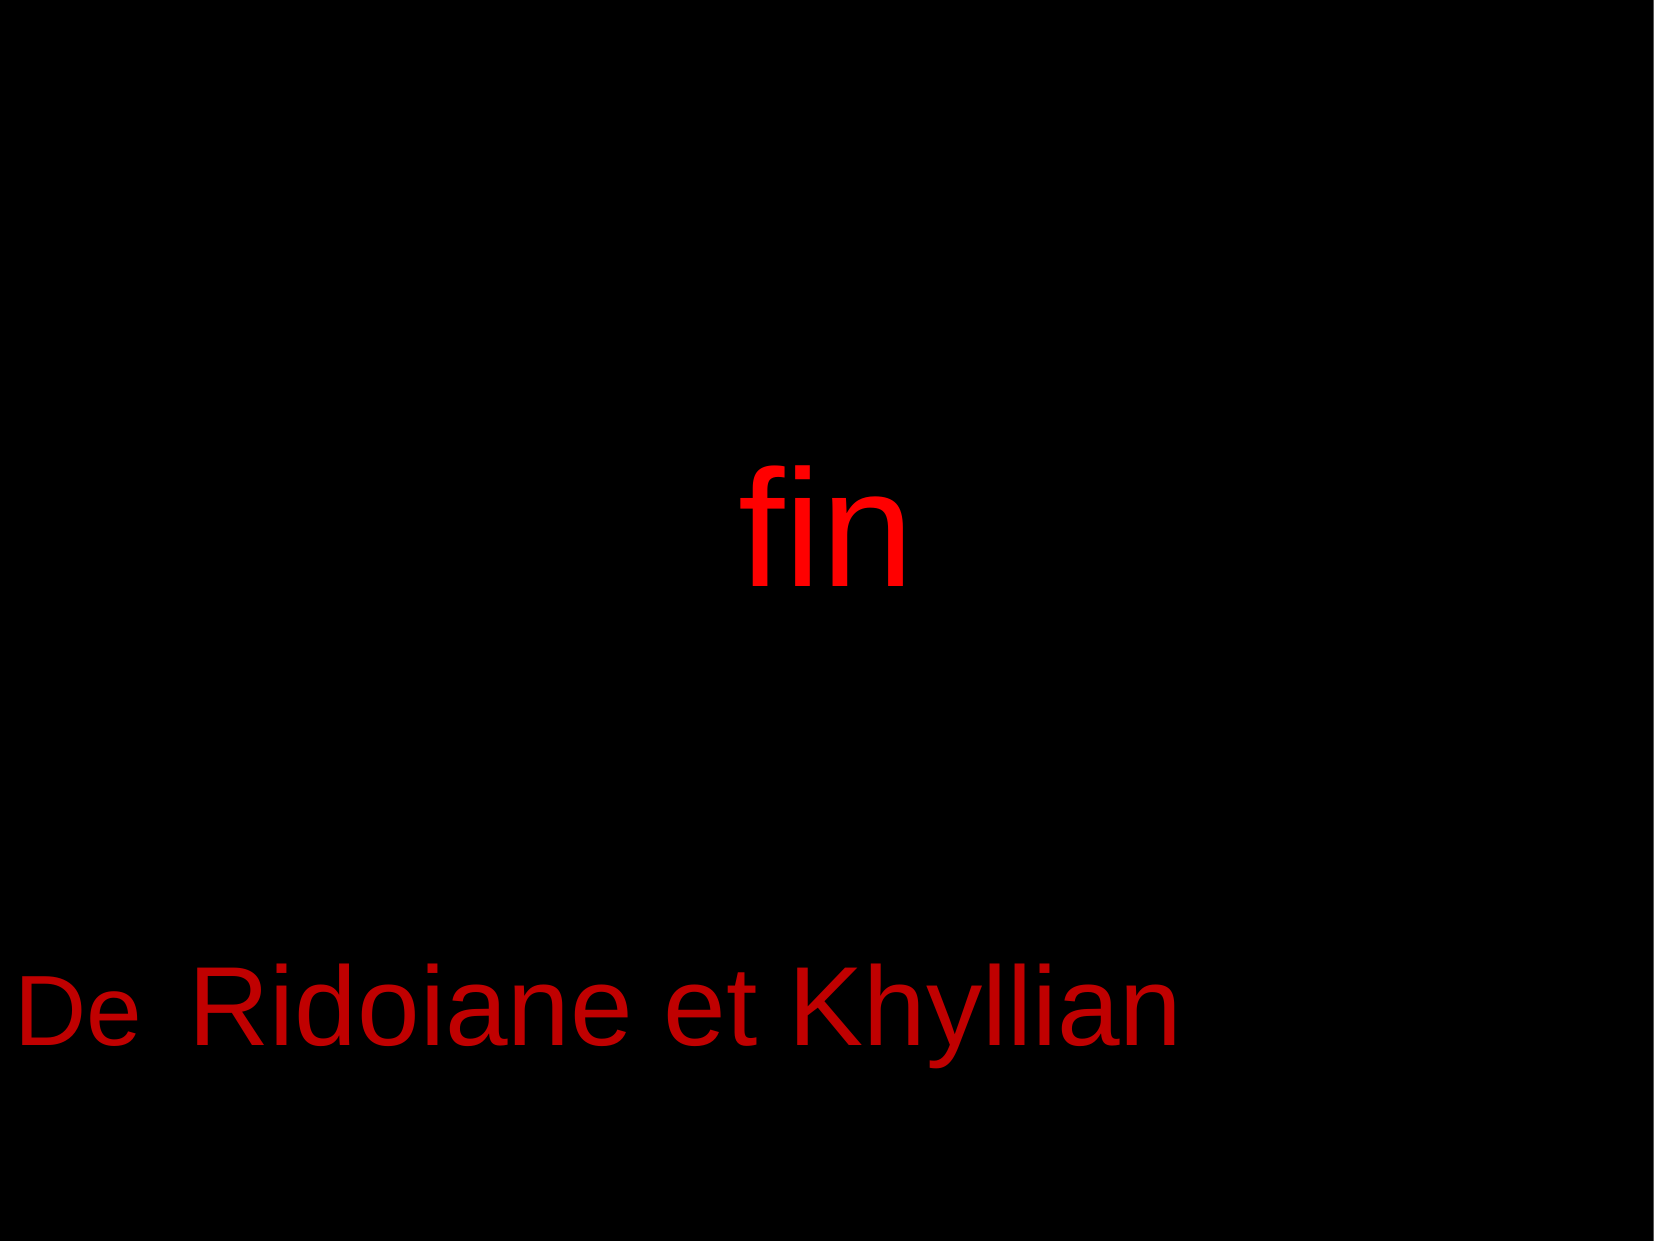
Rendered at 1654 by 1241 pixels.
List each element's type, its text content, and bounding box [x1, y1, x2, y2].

subtitle fin De Ridoiane et Khyllian [0, 0, 1654, 1241]
